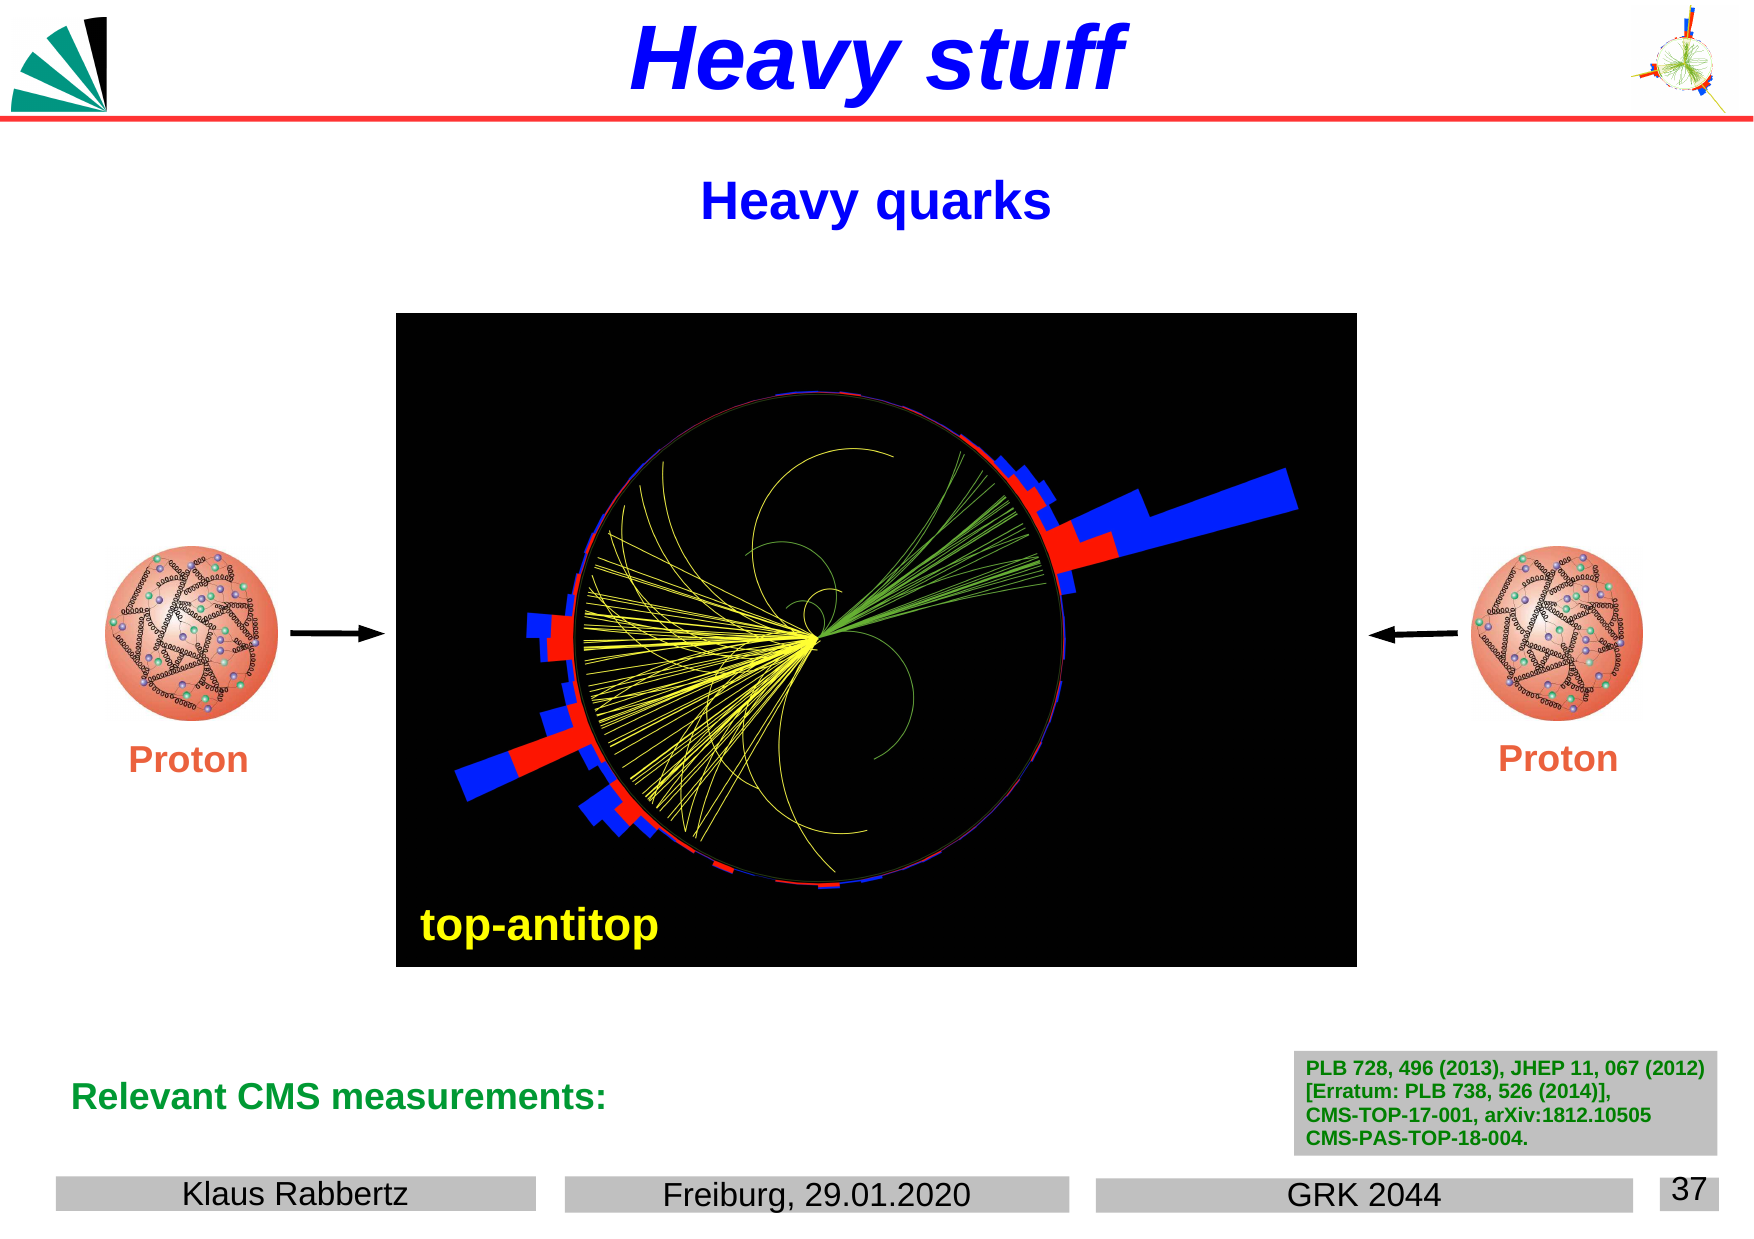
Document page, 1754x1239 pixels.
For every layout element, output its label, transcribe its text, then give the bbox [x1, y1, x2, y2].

title Heavy stuff [129, 0, 1545, 114]
text_box Proton [116, 732, 263, 787]
picture [105, 546, 278, 721]
picture [396, 313, 1357, 967]
text_box Relevant CMS measurements: [59, 1069, 789, 1124]
text_box Proton [1486, 731, 1632, 787]
text_box PLB 728, 496 (2013), JHEP 11, 067 (2012) [Erratum: PLB 738, 526 (2014)], CMS-TOP-17-001, arXiv:1812.10505 CMS-PAS-TOP-18-004. [1294, 1050, 1718, 1156]
picture [1471, 546, 1643, 721]
picture [11, 17, 107, 113]
text_box top-antitop [408, 892, 672, 957]
text_box Heavy quarks [688, 164, 1066, 238]
picture [1631, 5, 1739, 113]
